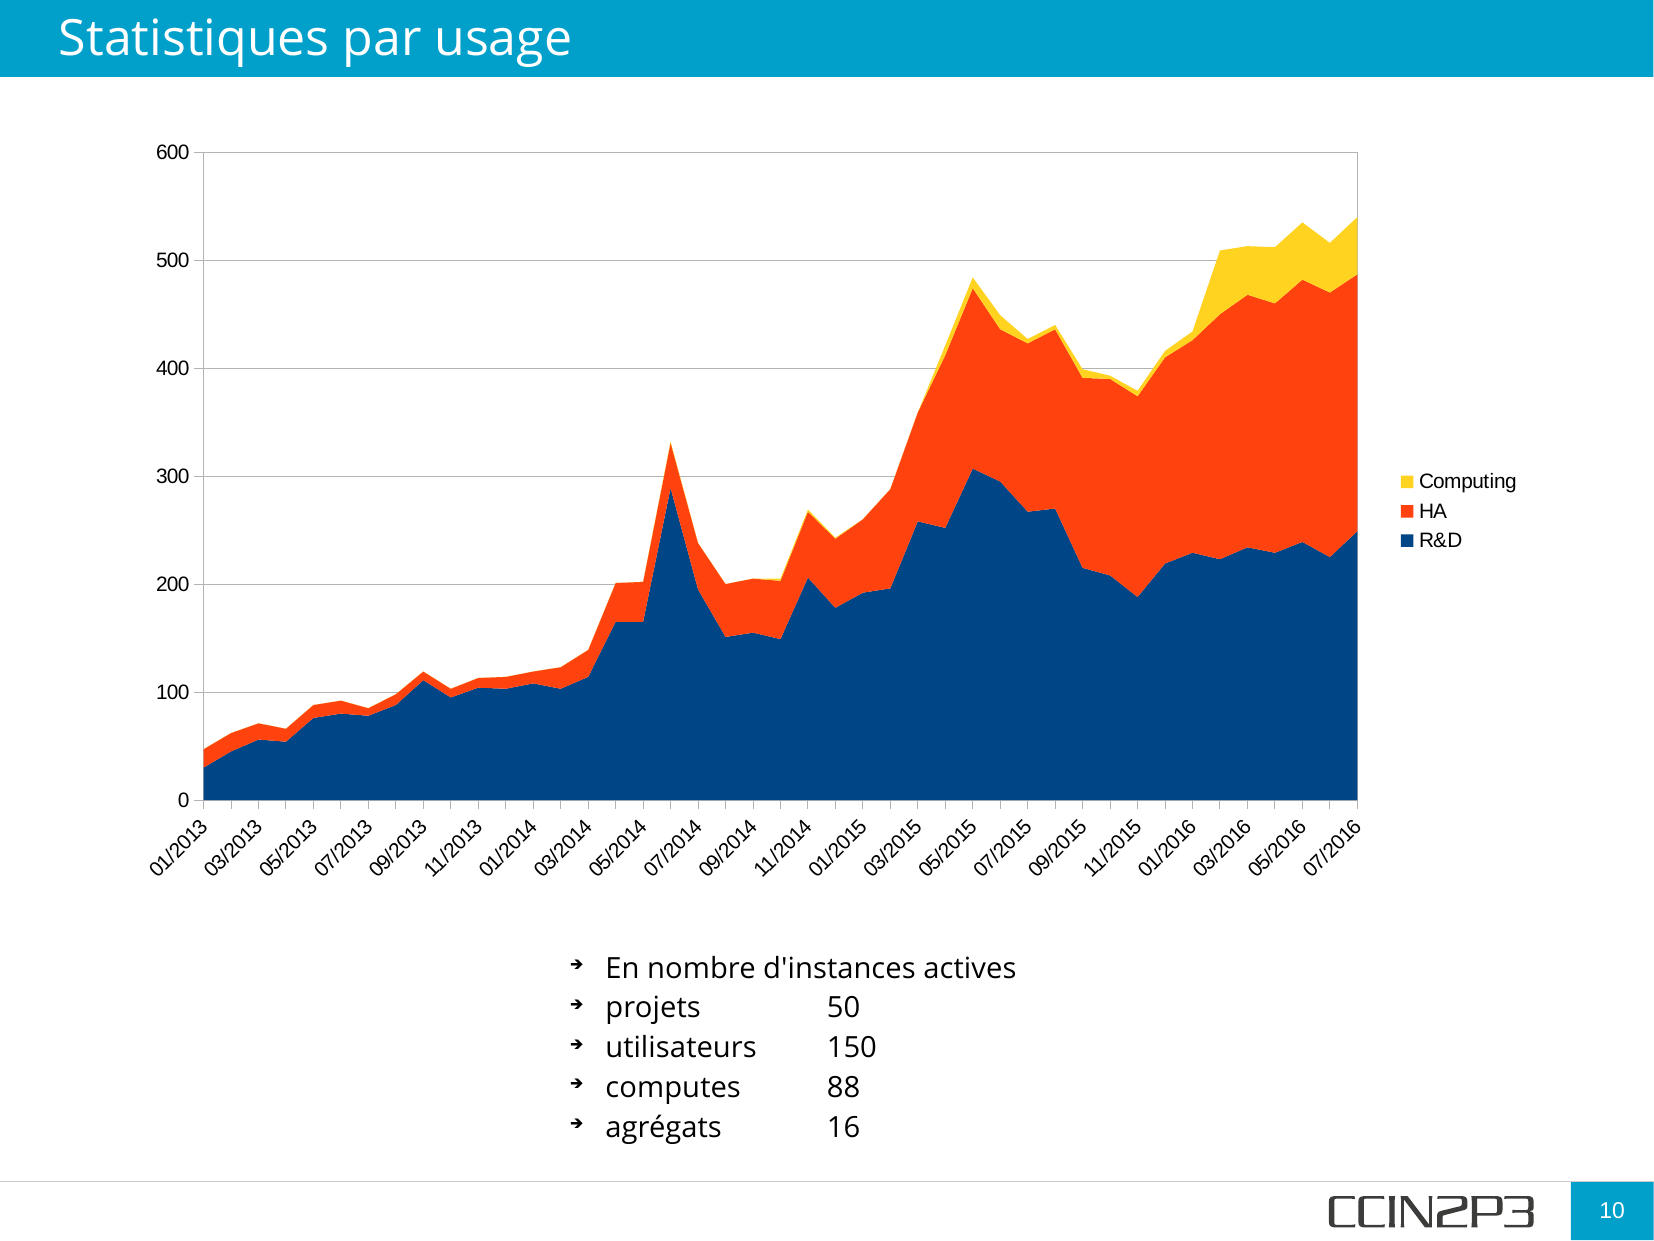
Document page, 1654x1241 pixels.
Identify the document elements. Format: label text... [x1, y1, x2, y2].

text_box En nombre d'instances actives projets 50 utilisateurs 150 computes 88 agrégats 16 [555, 939, 1170, 1158]
chart [115, 125, 1536, 898]
title Statistiques par usage [0, 0, 1654, 77]
